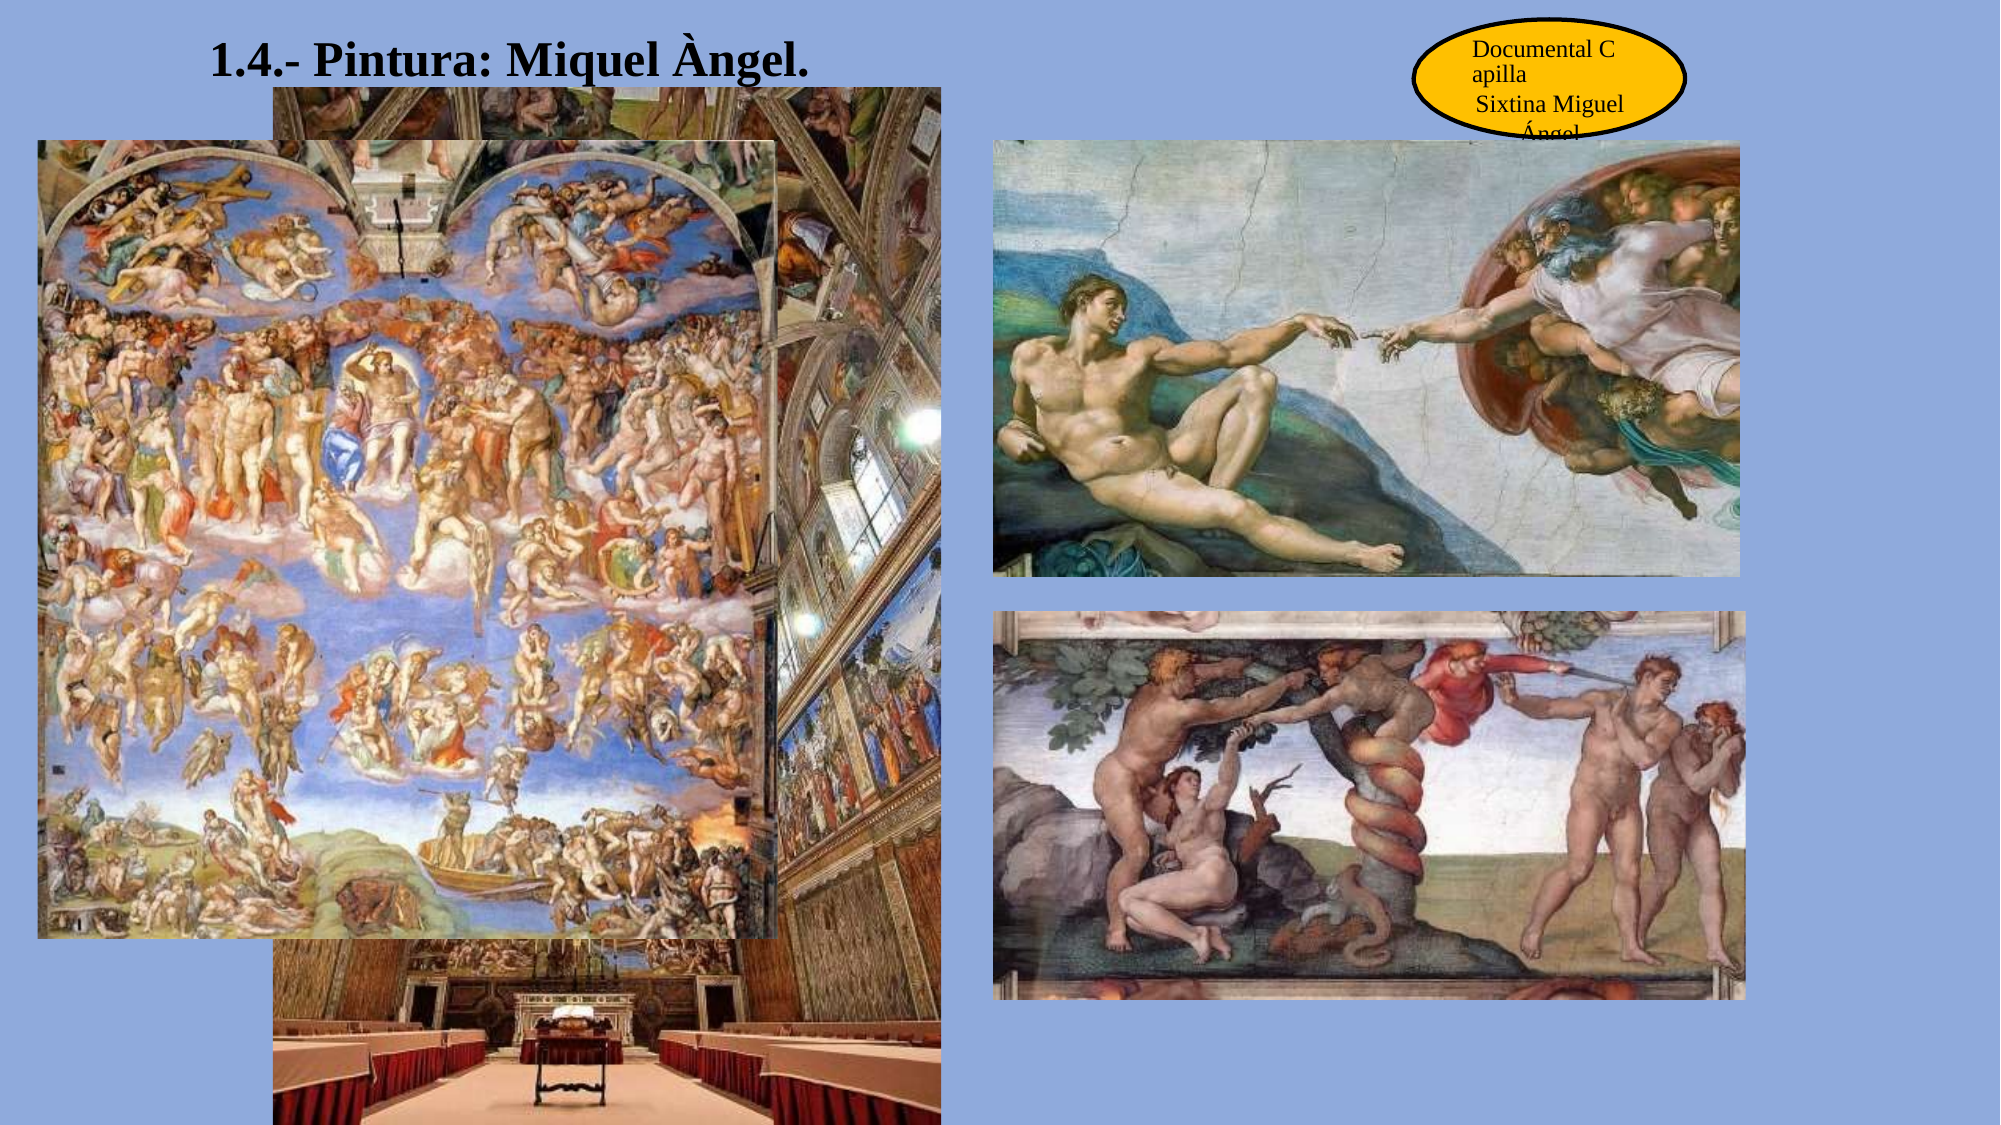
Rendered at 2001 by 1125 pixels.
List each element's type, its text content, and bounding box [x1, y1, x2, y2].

text_box [1416, 33, 1472, 124]
text_box [1484, 22, 1615, 30]
title 1.4.- Pintura: Miquel Àngel. [207, 23, 1287, 87]
text_box [993, 612, 1746, 999]
text_box [38, 88, 941, 1125]
text_box [1577, 125, 1621, 133]
text_box [993, 140, 1740, 576]
text_box Documental Capilla Sixtina Miguel Ángel [1472, 30, 1627, 125]
text_box [1627, 33, 1682, 124]
text_box [1477, 125, 1575, 135]
